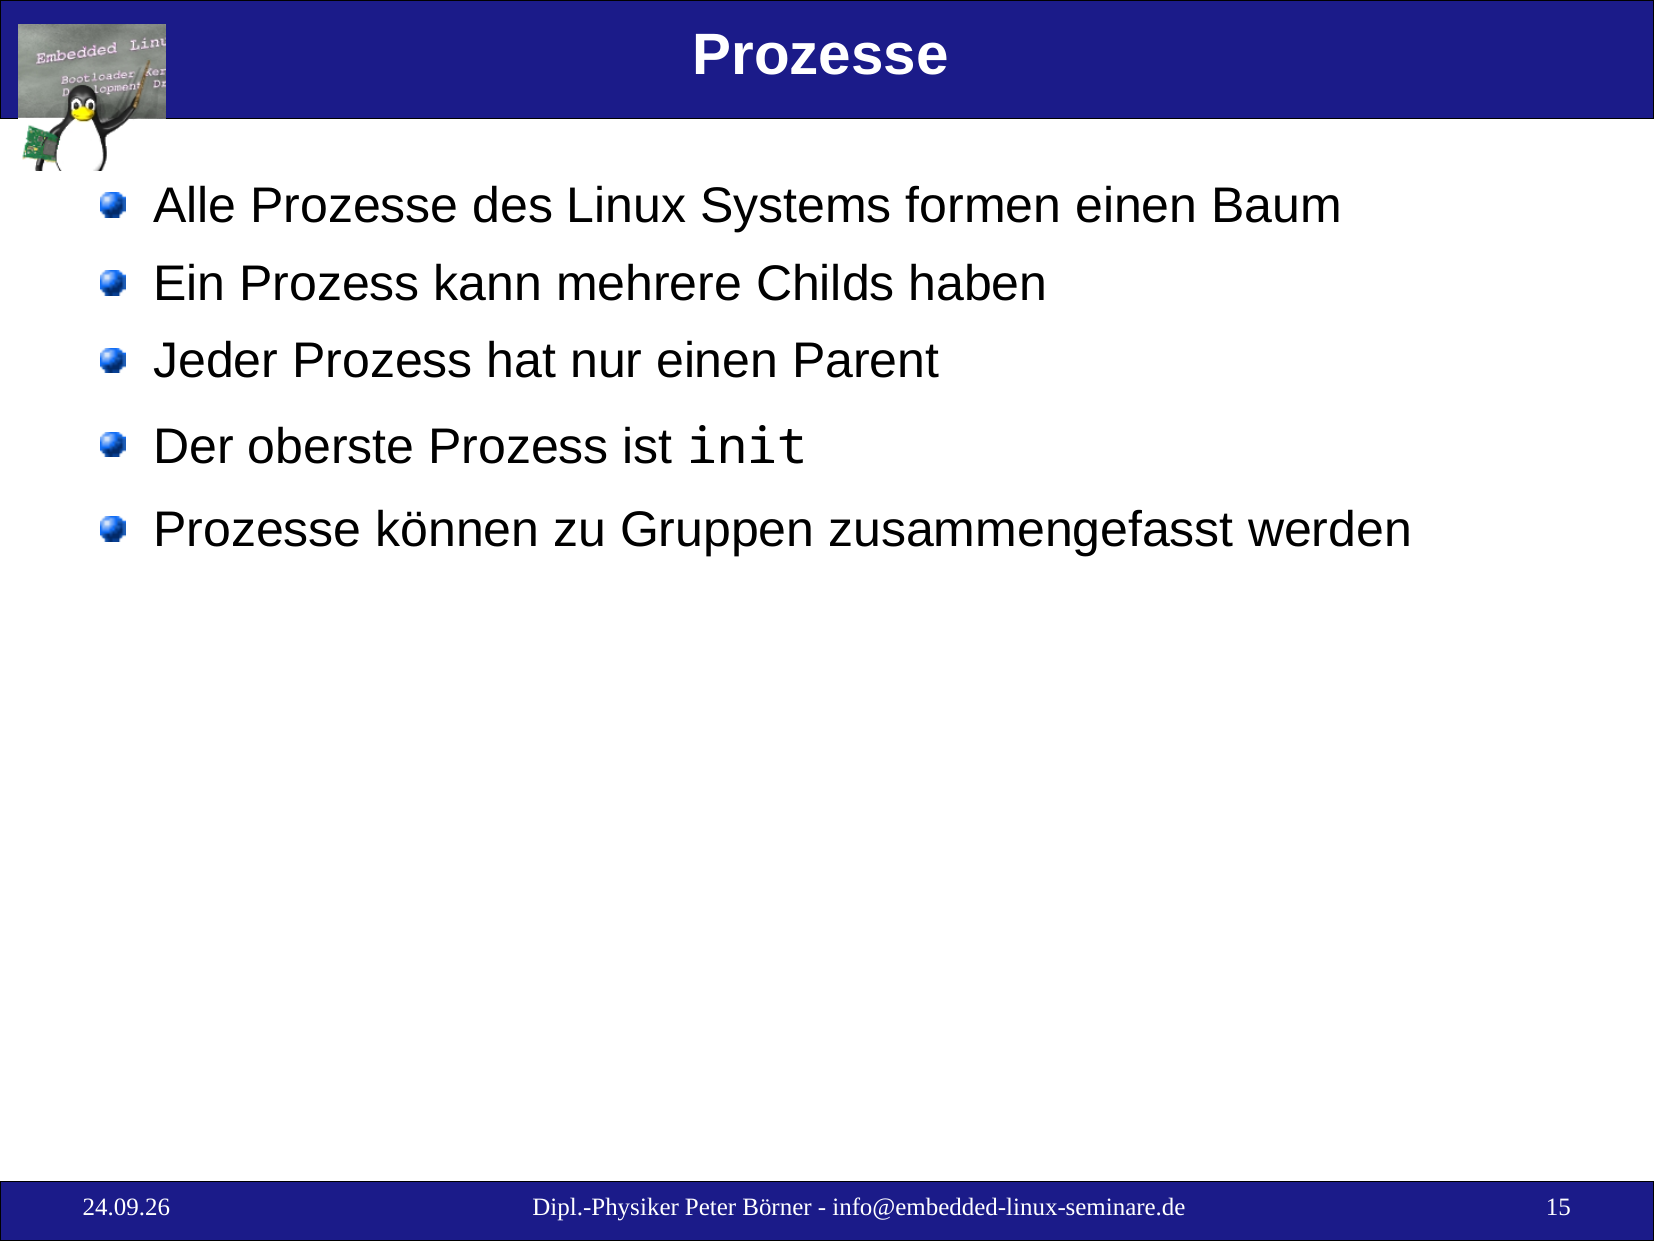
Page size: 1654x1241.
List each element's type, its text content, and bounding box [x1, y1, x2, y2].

list Alle Prozesse des Linux Systems formen einen Baum Ein Prozess kann mehrere Childs haben Jeder Prozess hat nur einen Parent Der oberste Prozess ist init Prozesse können zu Gruppen zusammengefasst werden [82, 177, 1571, 1144]
title Prozesse [76, 21, 1565, 87]
picture [18, 24, 166, 171]
